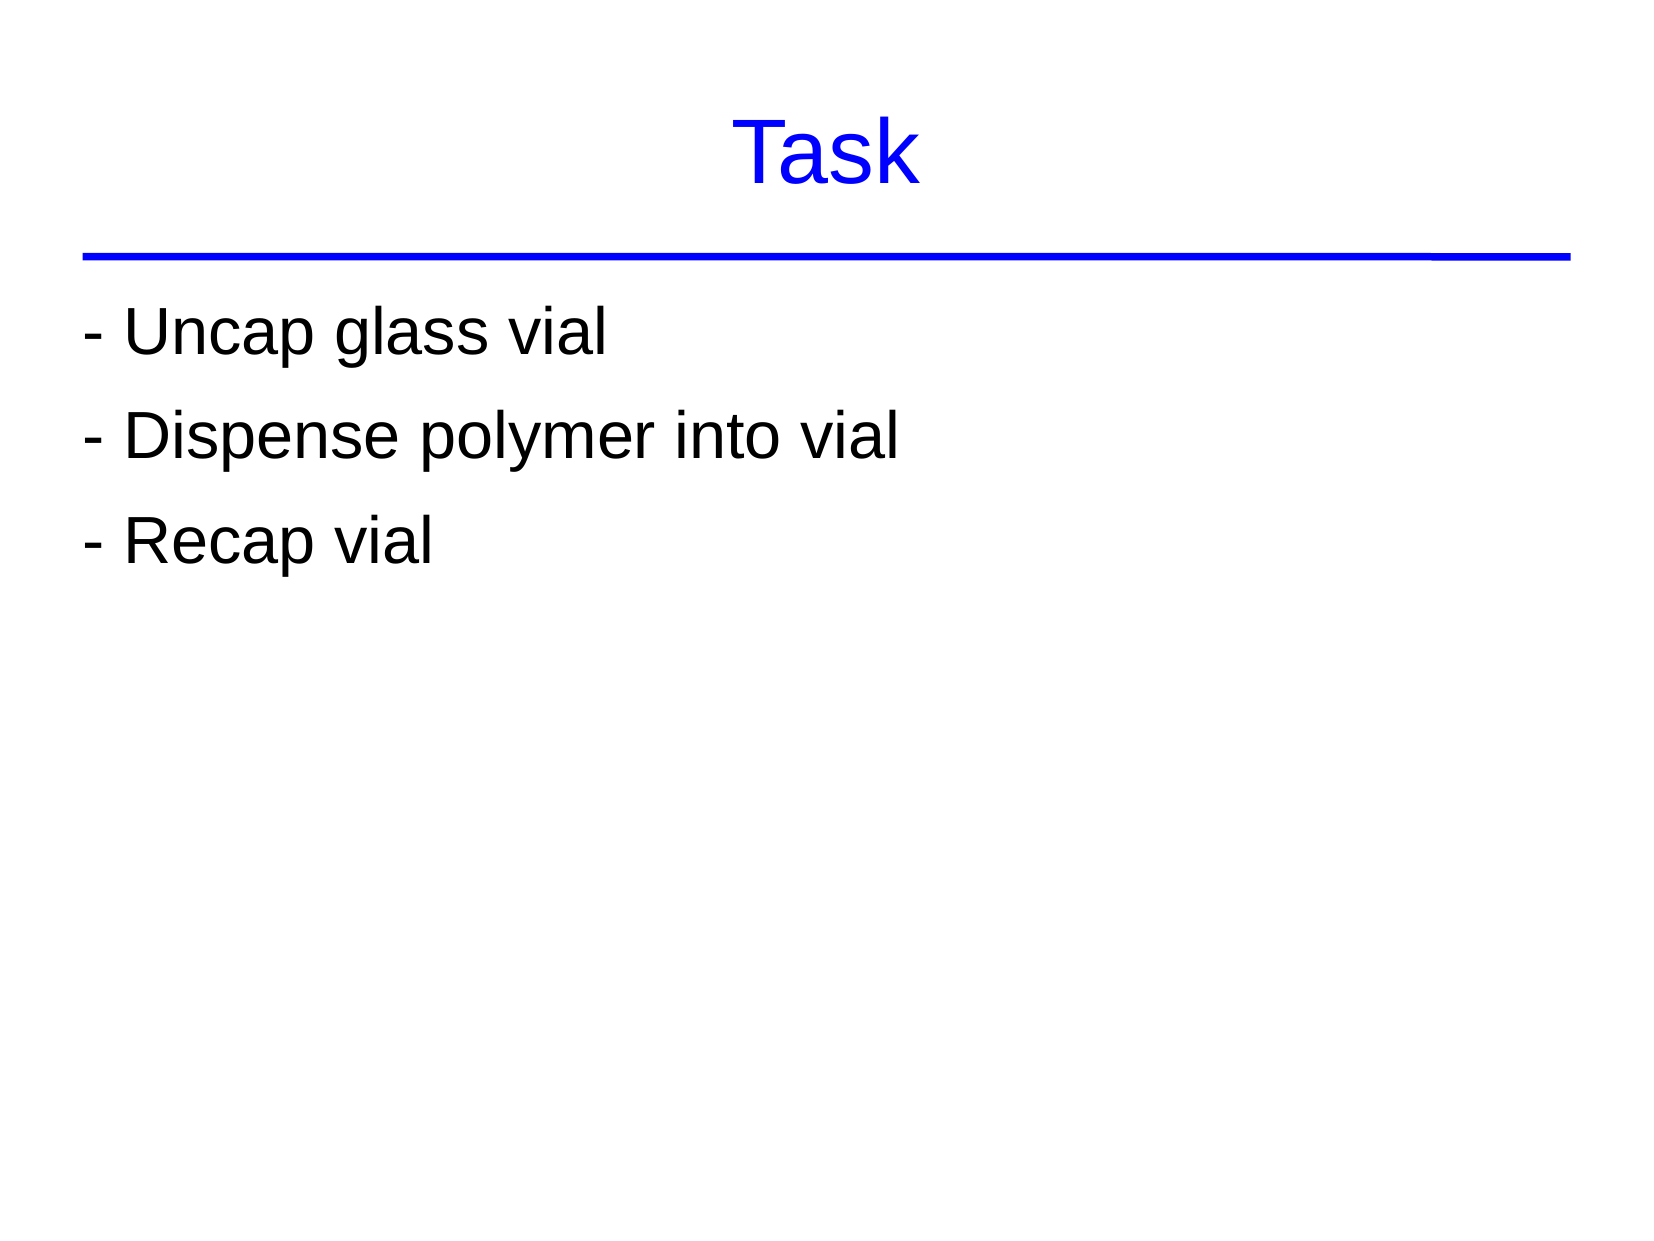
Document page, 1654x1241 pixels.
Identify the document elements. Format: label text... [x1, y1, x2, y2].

list - Uncap glass vial - Dispense polymer into vial - Recap vial [82, 290, 1571, 1009]
title Task [82, 49, 1571, 256]
